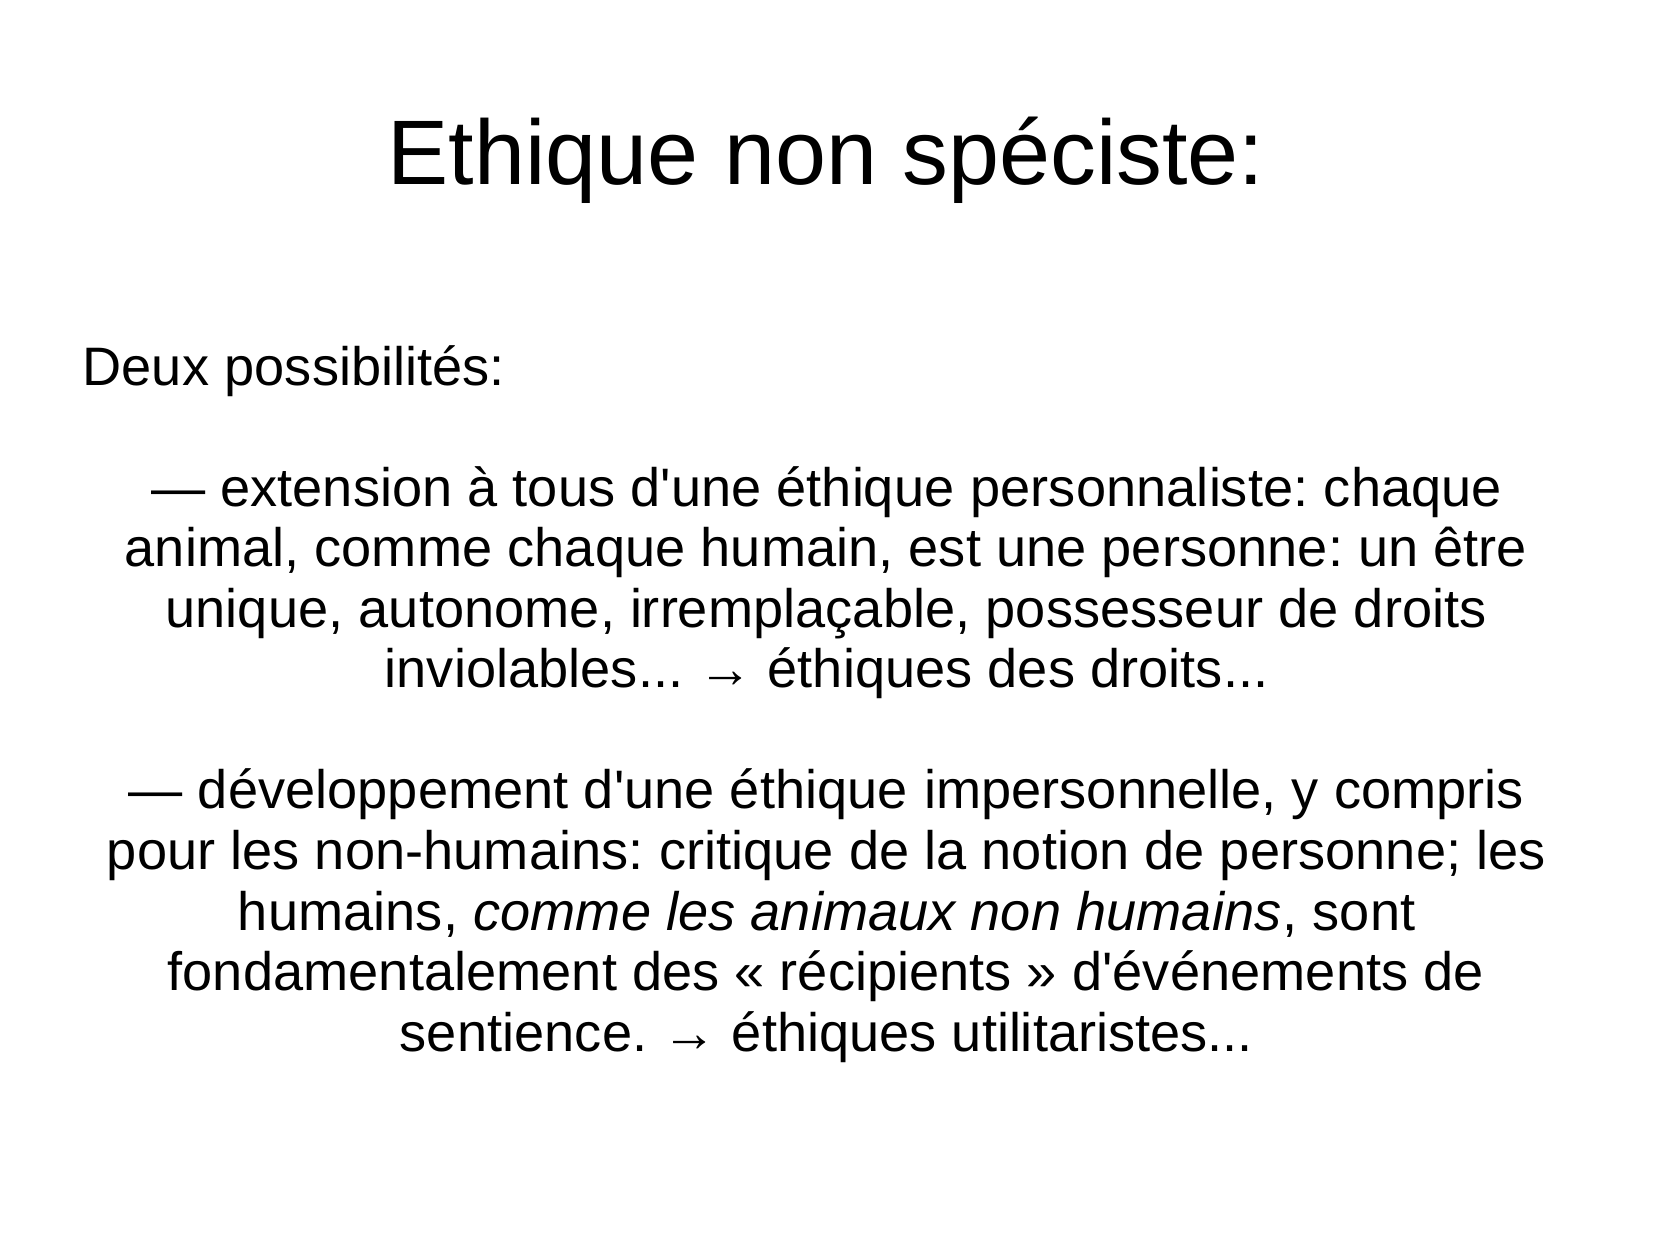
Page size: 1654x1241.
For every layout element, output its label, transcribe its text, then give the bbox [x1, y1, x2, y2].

subtitle Deux possibilités: — extension à tous d'une éthique personnaliste: chaque animal, comme chaque humain, est une personne: un être unique, autonome, irremplaçable, possesseur de droits inviolables... → éthiques des droits... — développement d'une éthique impersonnelle, y compris pour les non-humains: critique de la notion de personne; les humains, comme les animaux non humains, sont fondamentalement des « récipients » d'événements de sentience. → éthiques utilitaristes... [82, 297, 1571, 1102]
title Ethique non spéciste: [82, 49, 1571, 257]
